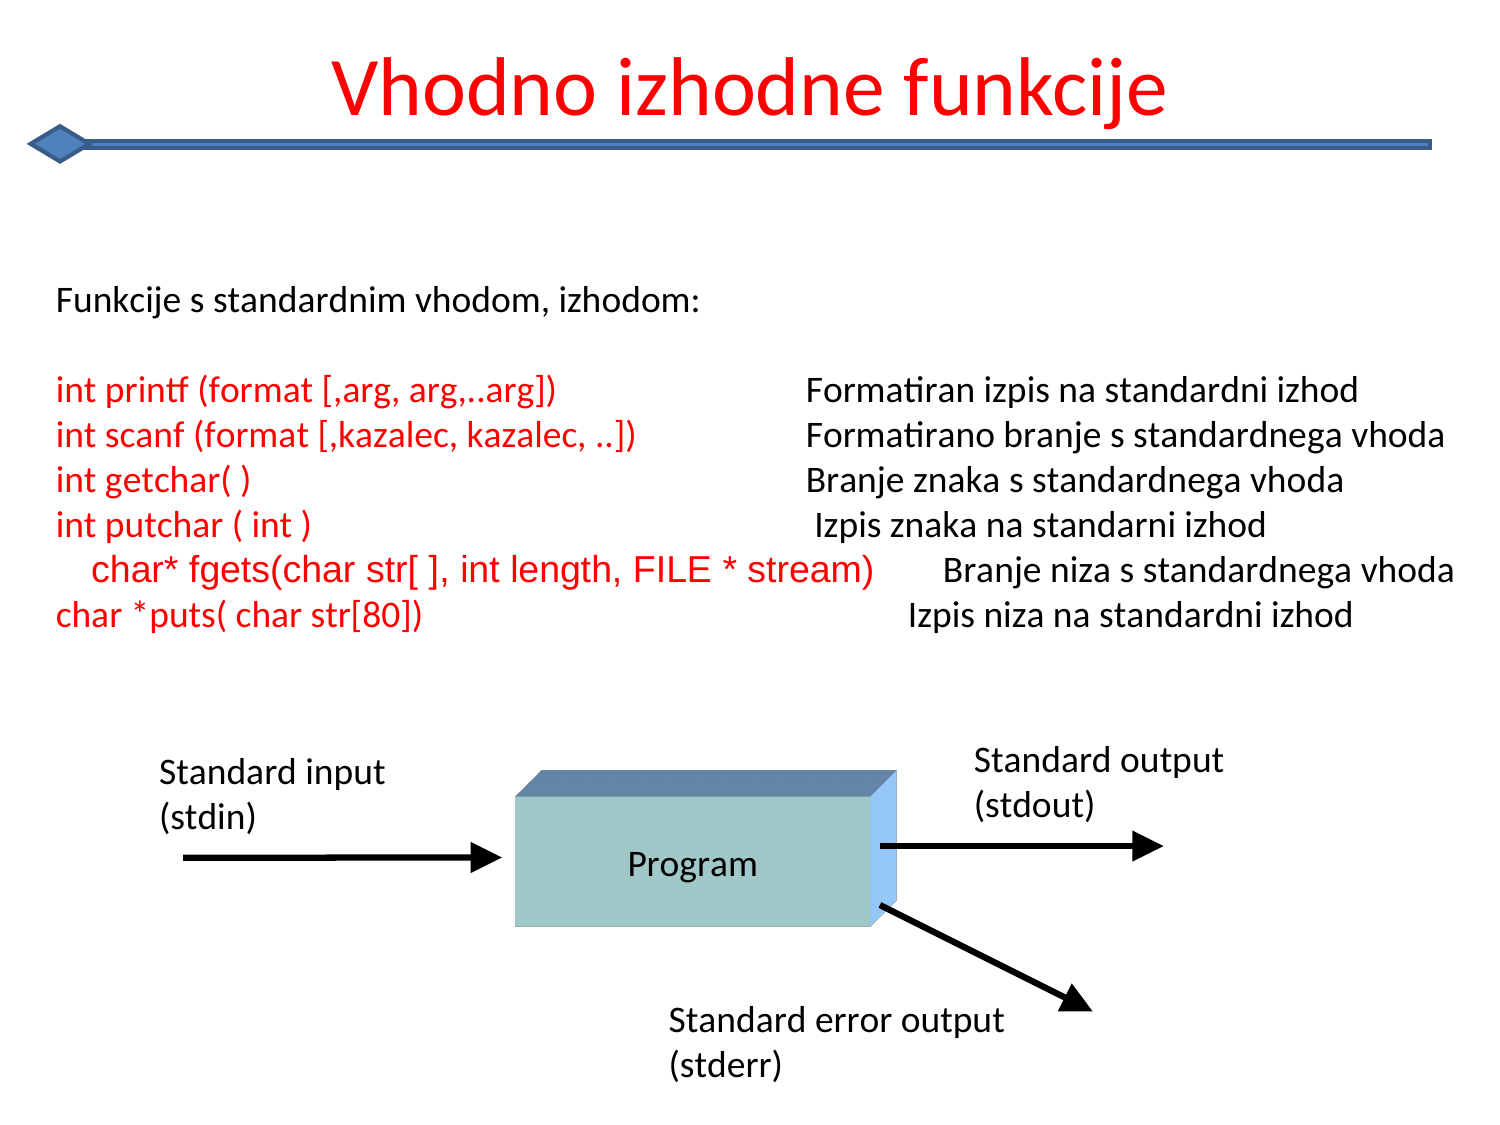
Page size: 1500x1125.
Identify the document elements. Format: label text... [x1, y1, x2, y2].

title Vhodno izhodne funkcije [75, 23, 1426, 141]
text_box Standard input (stdin) [144, 739, 401, 846]
text_box Standard error output (stderr) [653, 987, 1021, 1094]
text_box Funkcije s standardnim vhodom, izhodom: int printf (format [,arg, arg,..arg]) Formatiran izpis na standardni izhod int scanf (format [,kazalec, kazalec, ..]) Formatirano branje s standardnega vhoda int getchar( ) Branje znaka s standardnega vhoda int putchar ( int ) Izpis znaka na standarni izhod char* fgets(char str[ ], int length, FILE * stream) Branje niza s standardnega vhoda char *puts( char str[80]) Izpis niza na standardni izhod [41, 267, 1500, 643]
text_box Standard output (stdout) [959, 727, 1240, 834]
